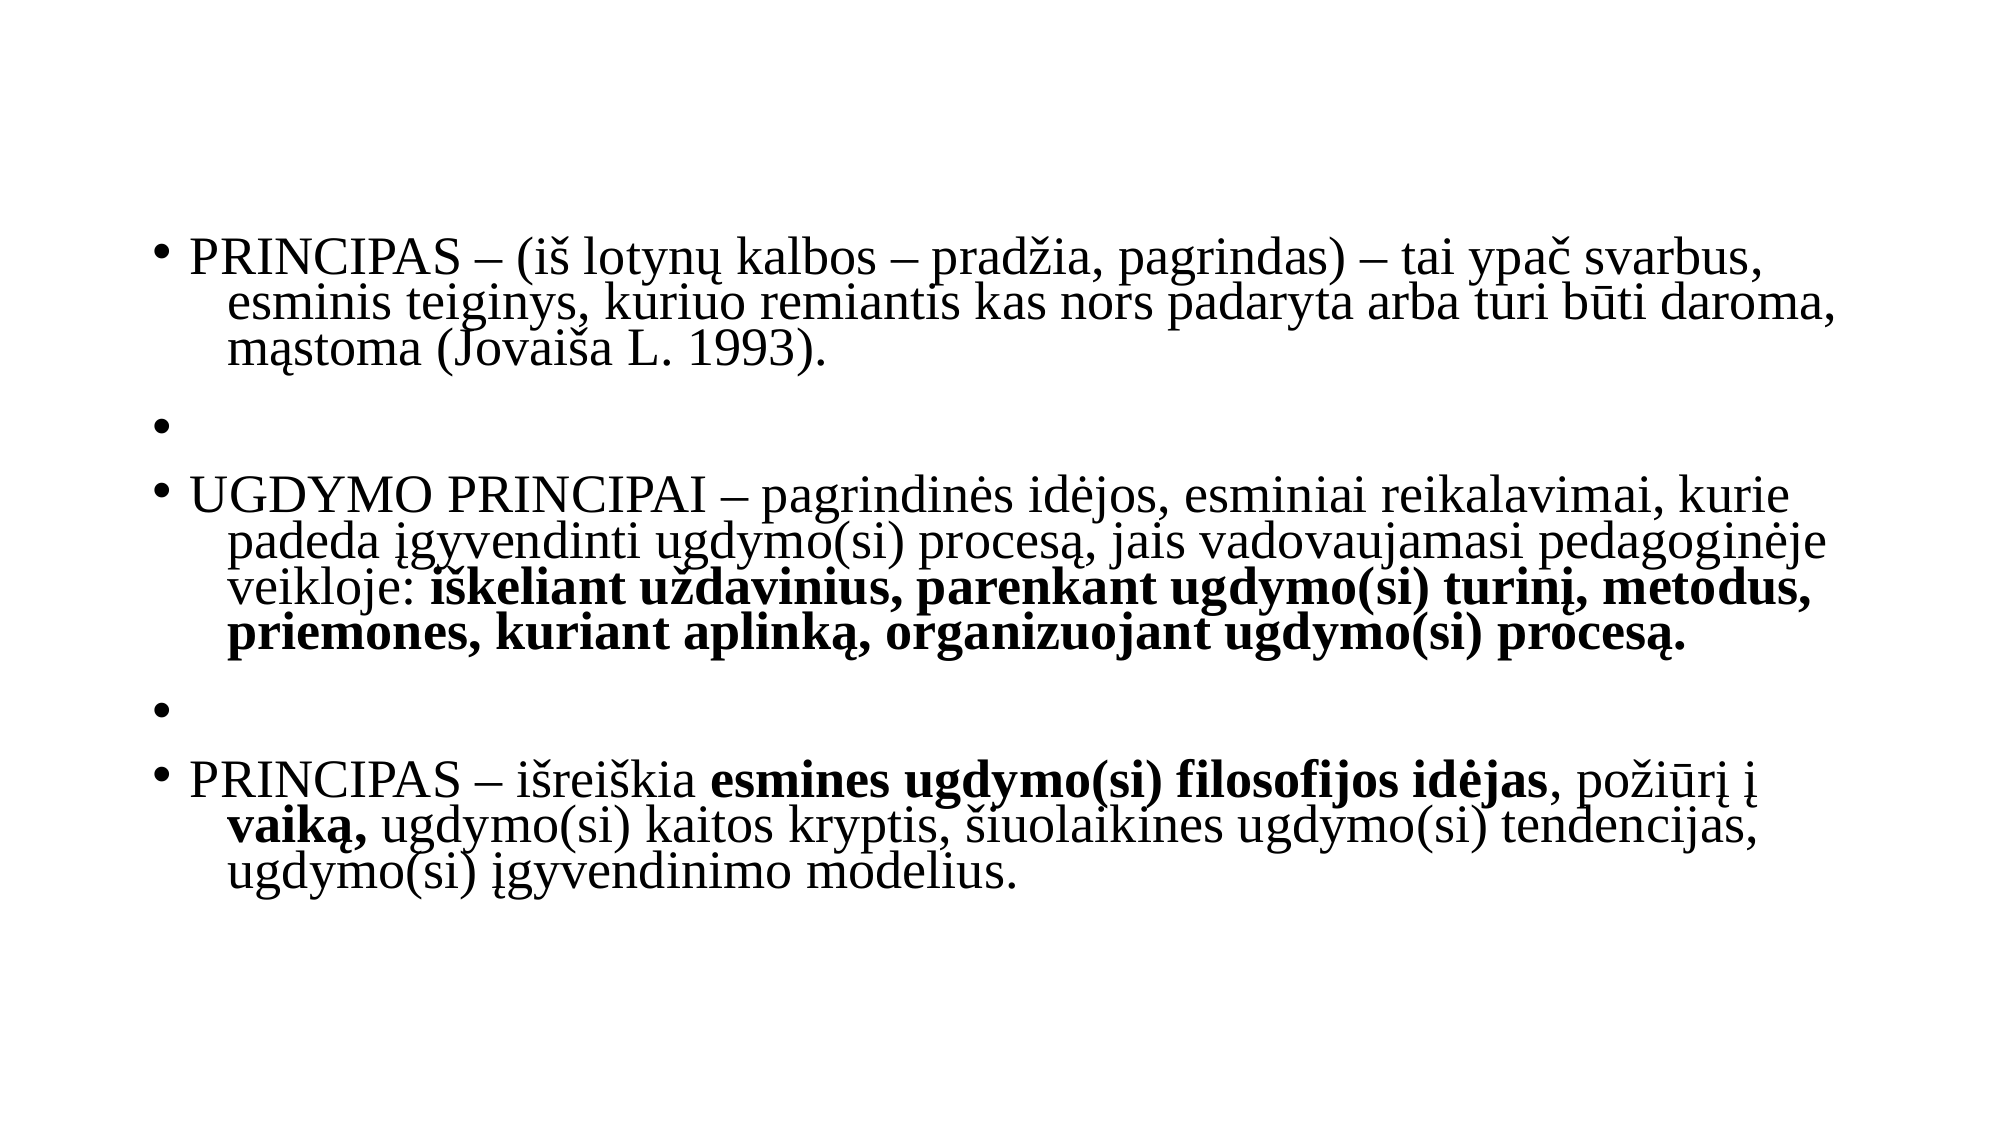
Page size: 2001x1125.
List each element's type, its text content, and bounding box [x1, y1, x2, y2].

list PRINCIPAS – (iš lotynų kalbos – pradžia, pagrindas) – tai ypač svarbus, esminis teiginys, kuriuo remiantis kas nors padaryta arba turi būti daroma, mąstoma (Jovaiša L. 1993). UGDYMO PRINCIPAI – pagrindinės idėjos, esminiai reikalavimai, kurie padeda įgyvendinti ugdymo(si) procesą, jais vadovaujamasi pedagoginėje veikloje: iškeliant uždavinius, parenkant ugdymo(si) turinį, metodus, priemones, kuriant aplinką, organizuojant ugdymo(si) procesą. PRINCIPAS – išreiškia esmines ugdymo(si) filosofijos idėjas, požiūrį į vaiką, ugdymo(si) kaitos kryptis, šiuolaikines ugdymo(si) tendencijas, ugdymo(si) įgyvendinimo modelius. [137, 230, 1863, 945]
